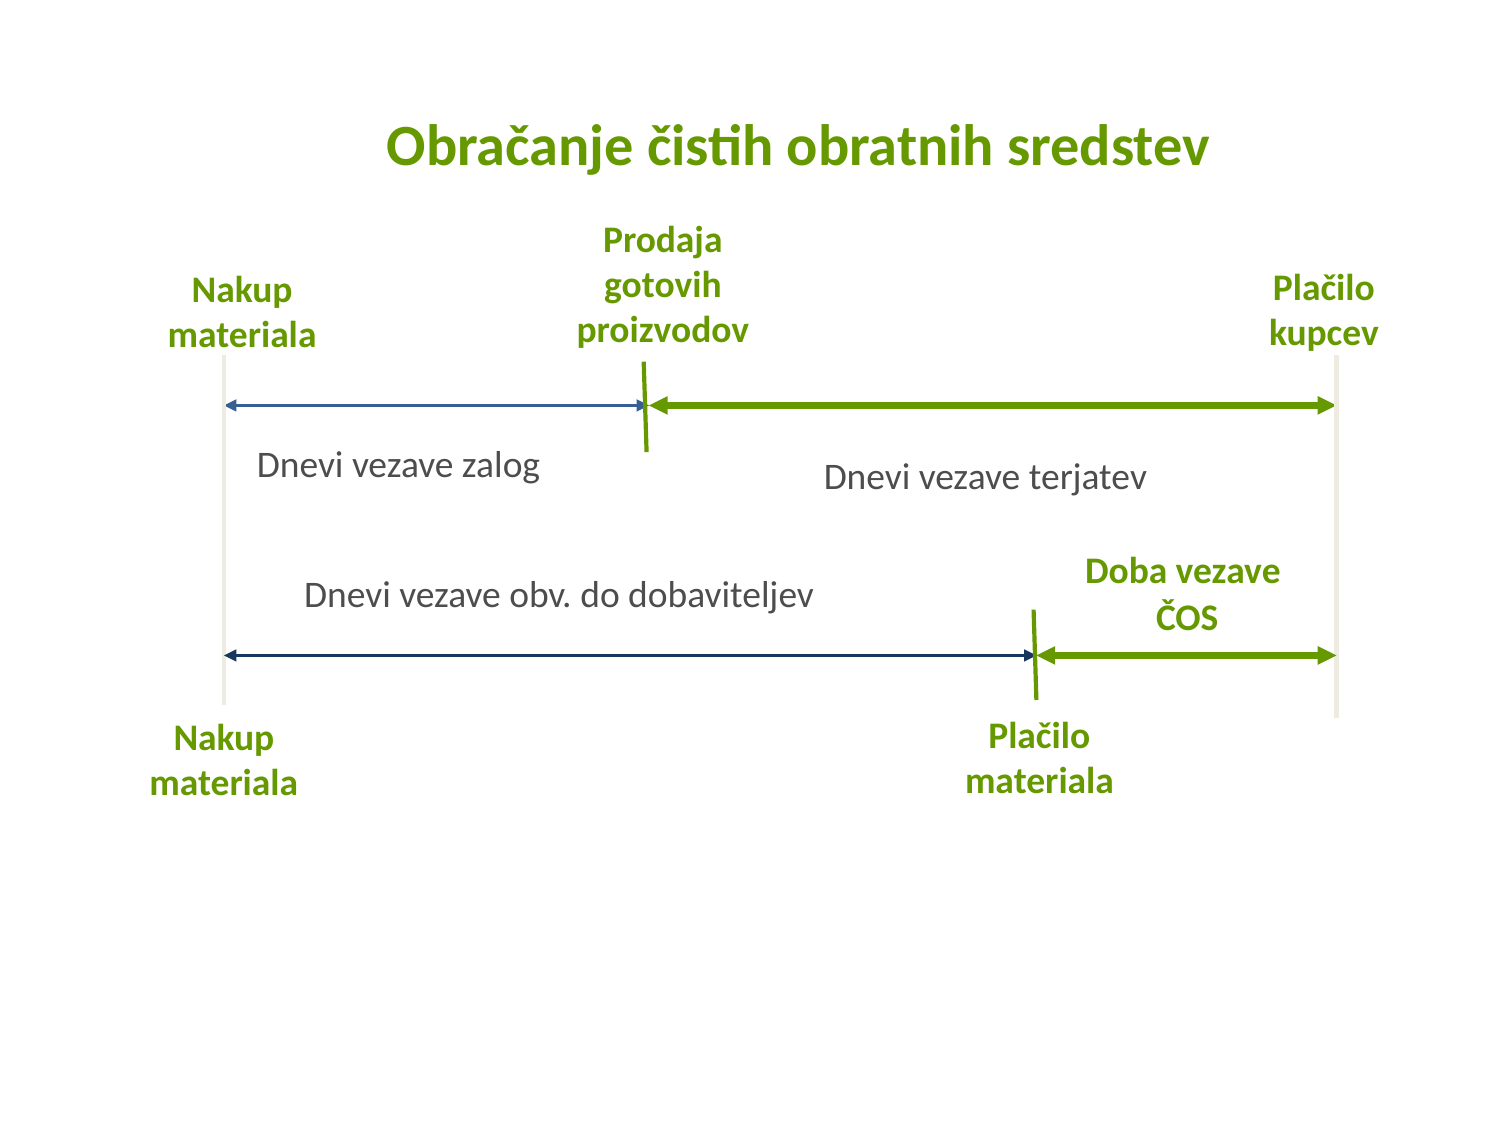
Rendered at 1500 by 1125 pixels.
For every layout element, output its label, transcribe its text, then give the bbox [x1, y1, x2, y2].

text_box Doba vezave ČOS [1021, 538, 1353, 646]
text_box Dnevi vezave terjatev [809, 444, 1258, 505]
text_box Dnevi vezave obv. do dobaviteljev [289, 562, 951, 623]
text_box Dnevi vezave zalog [242, 432, 621, 493]
text_box Plačilo kupcev [1236, 255, 1412, 361]
text_box Plačilo materiala [938, 704, 1140, 809]
text_box Obračanje čistih obratnih sredstev [371, 101, 1270, 185]
text_box Nakup materiala [124, 258, 361, 363]
text_box Nakup materiala [123, 705, 324, 811]
text_box Prodaja gotovih proizvodov [525, 207, 801, 358]
